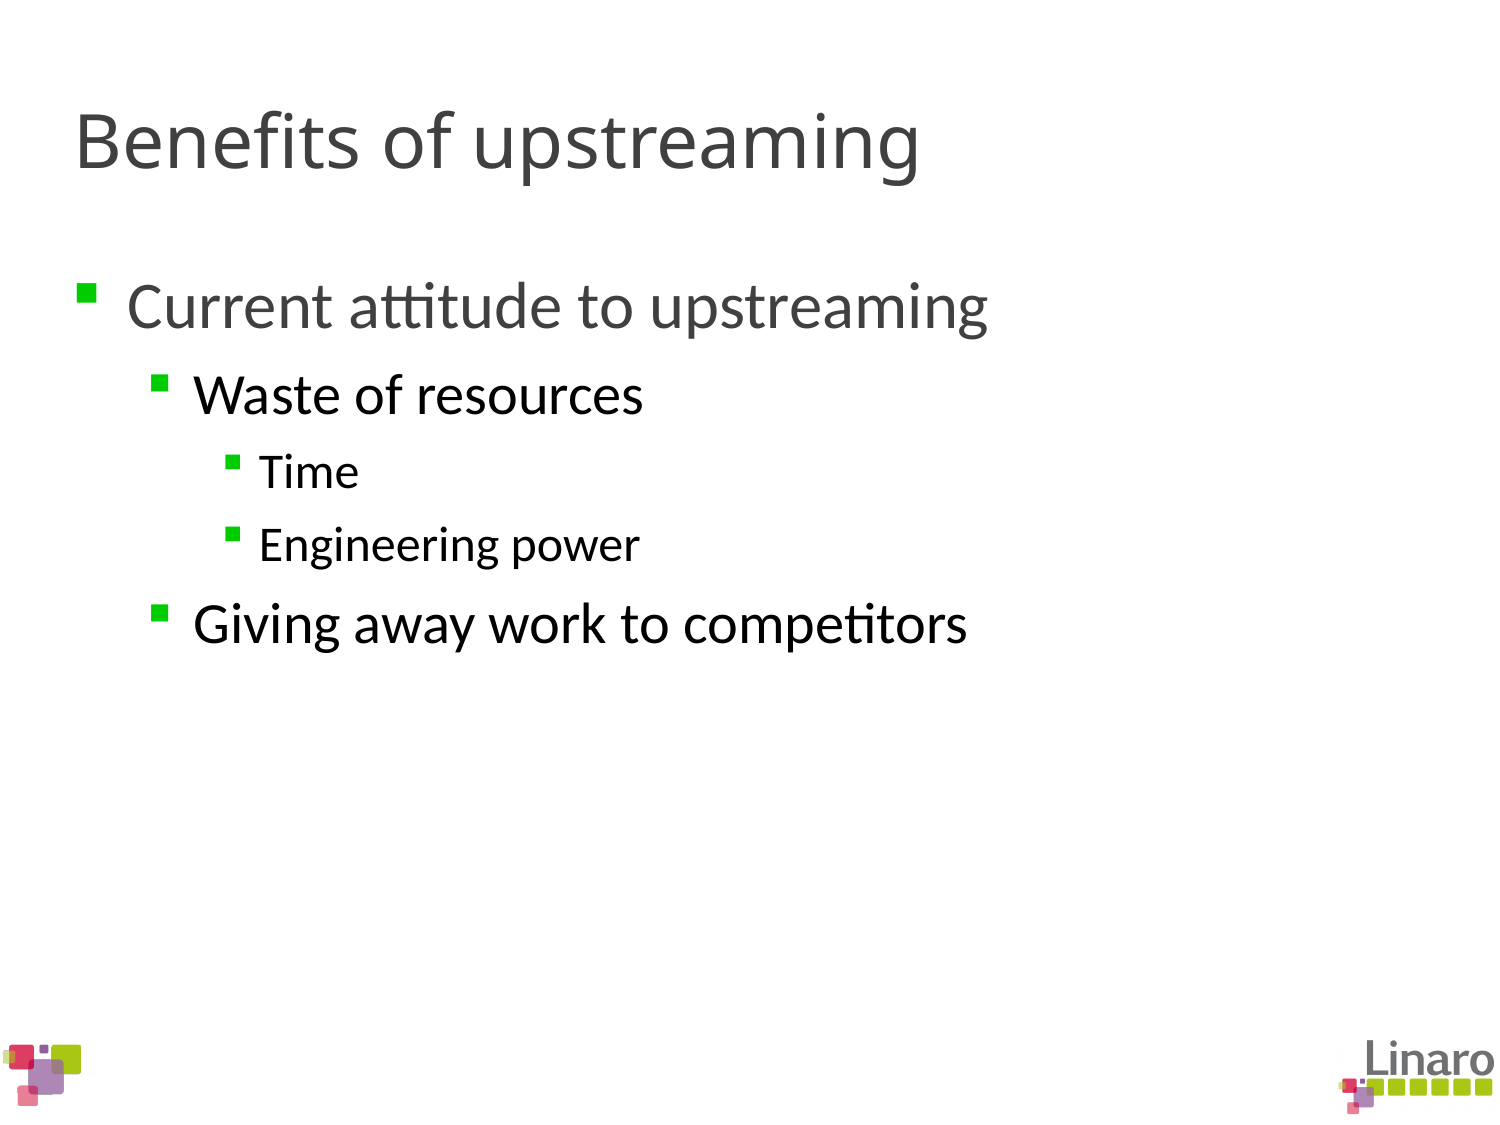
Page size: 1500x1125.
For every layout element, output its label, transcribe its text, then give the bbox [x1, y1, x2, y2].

picture [0, 1041, 84, 1125]
picture [1331, 1035, 1500, 1119]
list Current attitude to upstreaming Waste of resources Time Engineering power Giving away work to competitors [56, 254, 1426, 976]
title Benefits of upstreaming [59, 40, 1410, 237]
